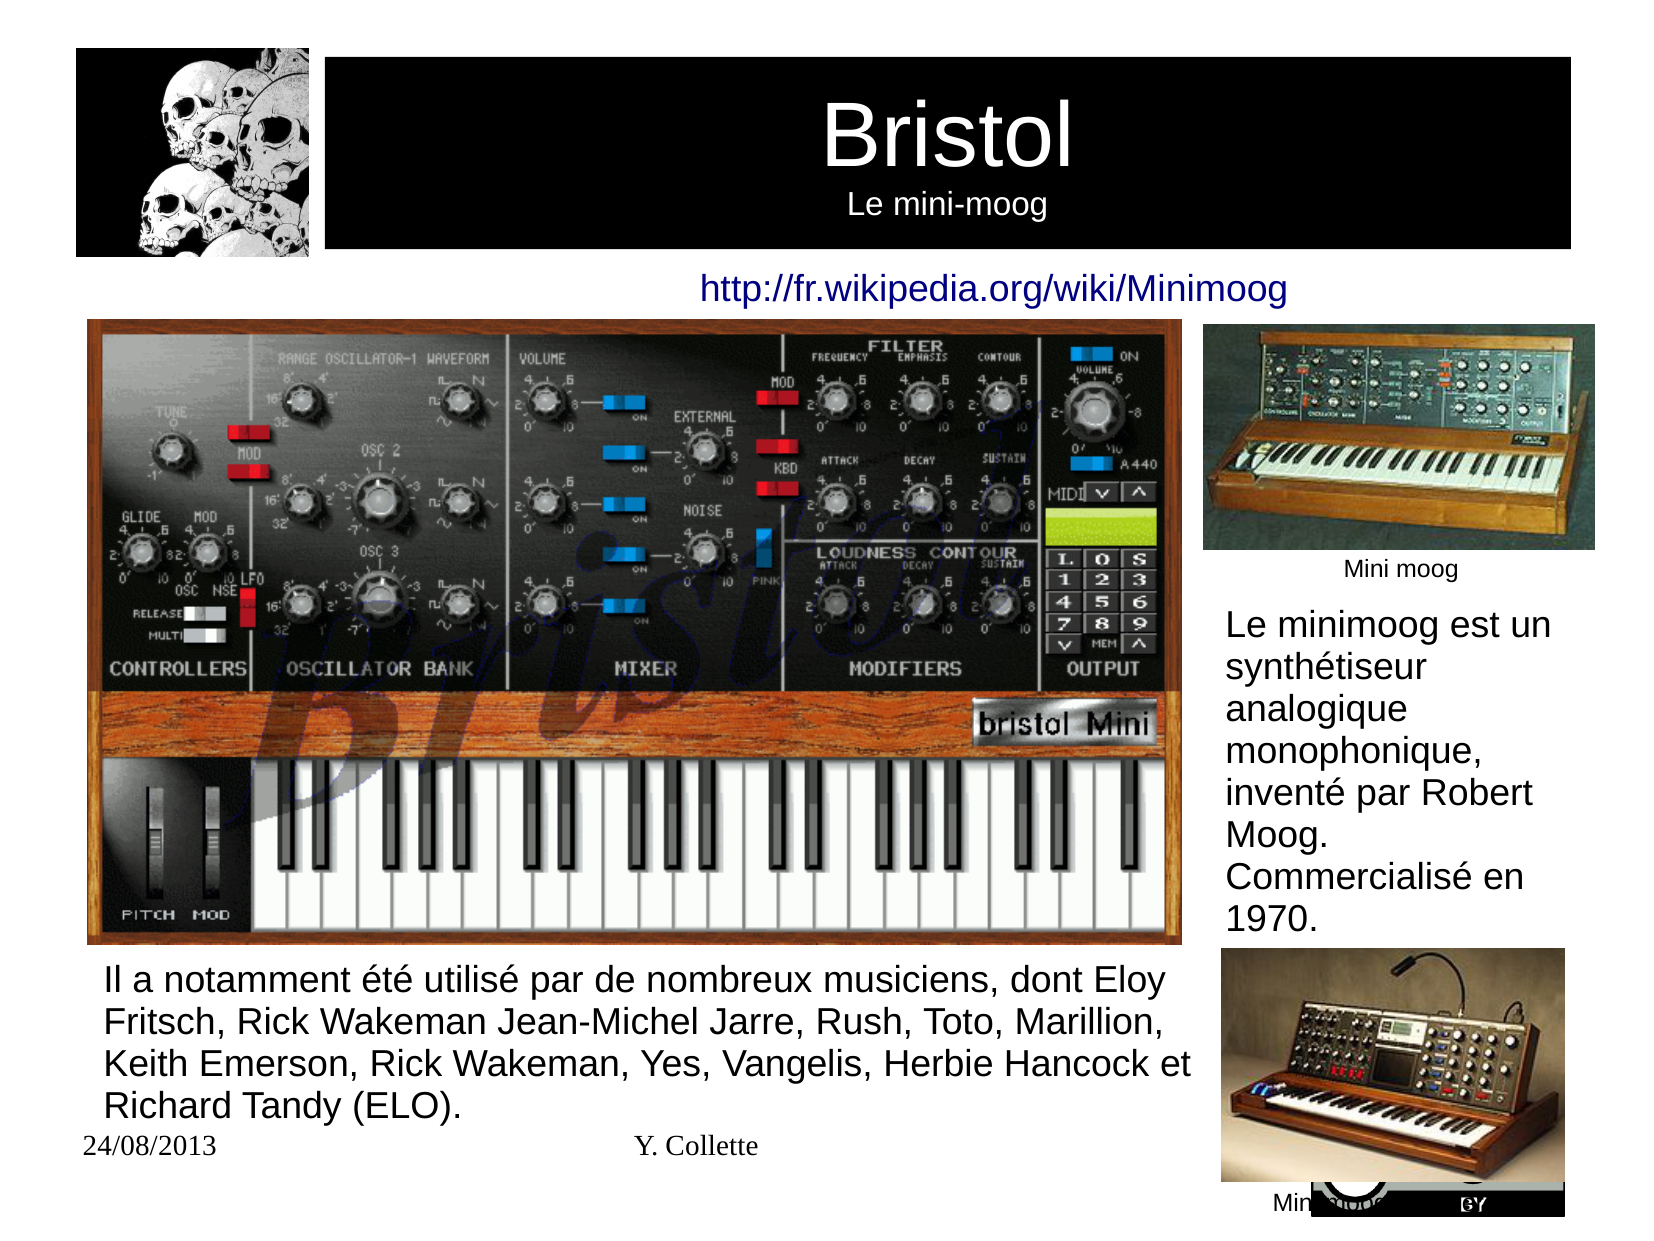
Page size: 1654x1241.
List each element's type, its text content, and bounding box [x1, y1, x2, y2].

picture [1203, 324, 1595, 550]
title Bristol Le mini-moog [324, 56, 1571, 250]
picture [87, 319, 1182, 945]
text_box Mini moog voyager [1257, 1181, 1524, 1224]
picture [1221, 948, 1565, 1217]
text_box Il a notamment été utilisé par de nombreux musiciens, dont Eloy Fritsch, Rick Wakeman Jean-Michel Jarre, Rush, Toto, Marillion, Keith Emerson, Rick Wakeman, Yes, Vangelis, Herbie Hancock et Richard Tandy (ELO). [88, 950, 1211, 1134]
text_box Le minimoog est un synthétiseur analogique monophonique, inventé par Robert Moog. Commercialisé en 1970. [1210, 596, 1595, 948]
text_box http://fr.wikipedia.org/wiki/Minimoog [685, 259, 1335, 317]
picture [76, 48, 309, 257]
text_box Mini moog [1328, 547, 1477, 591]
